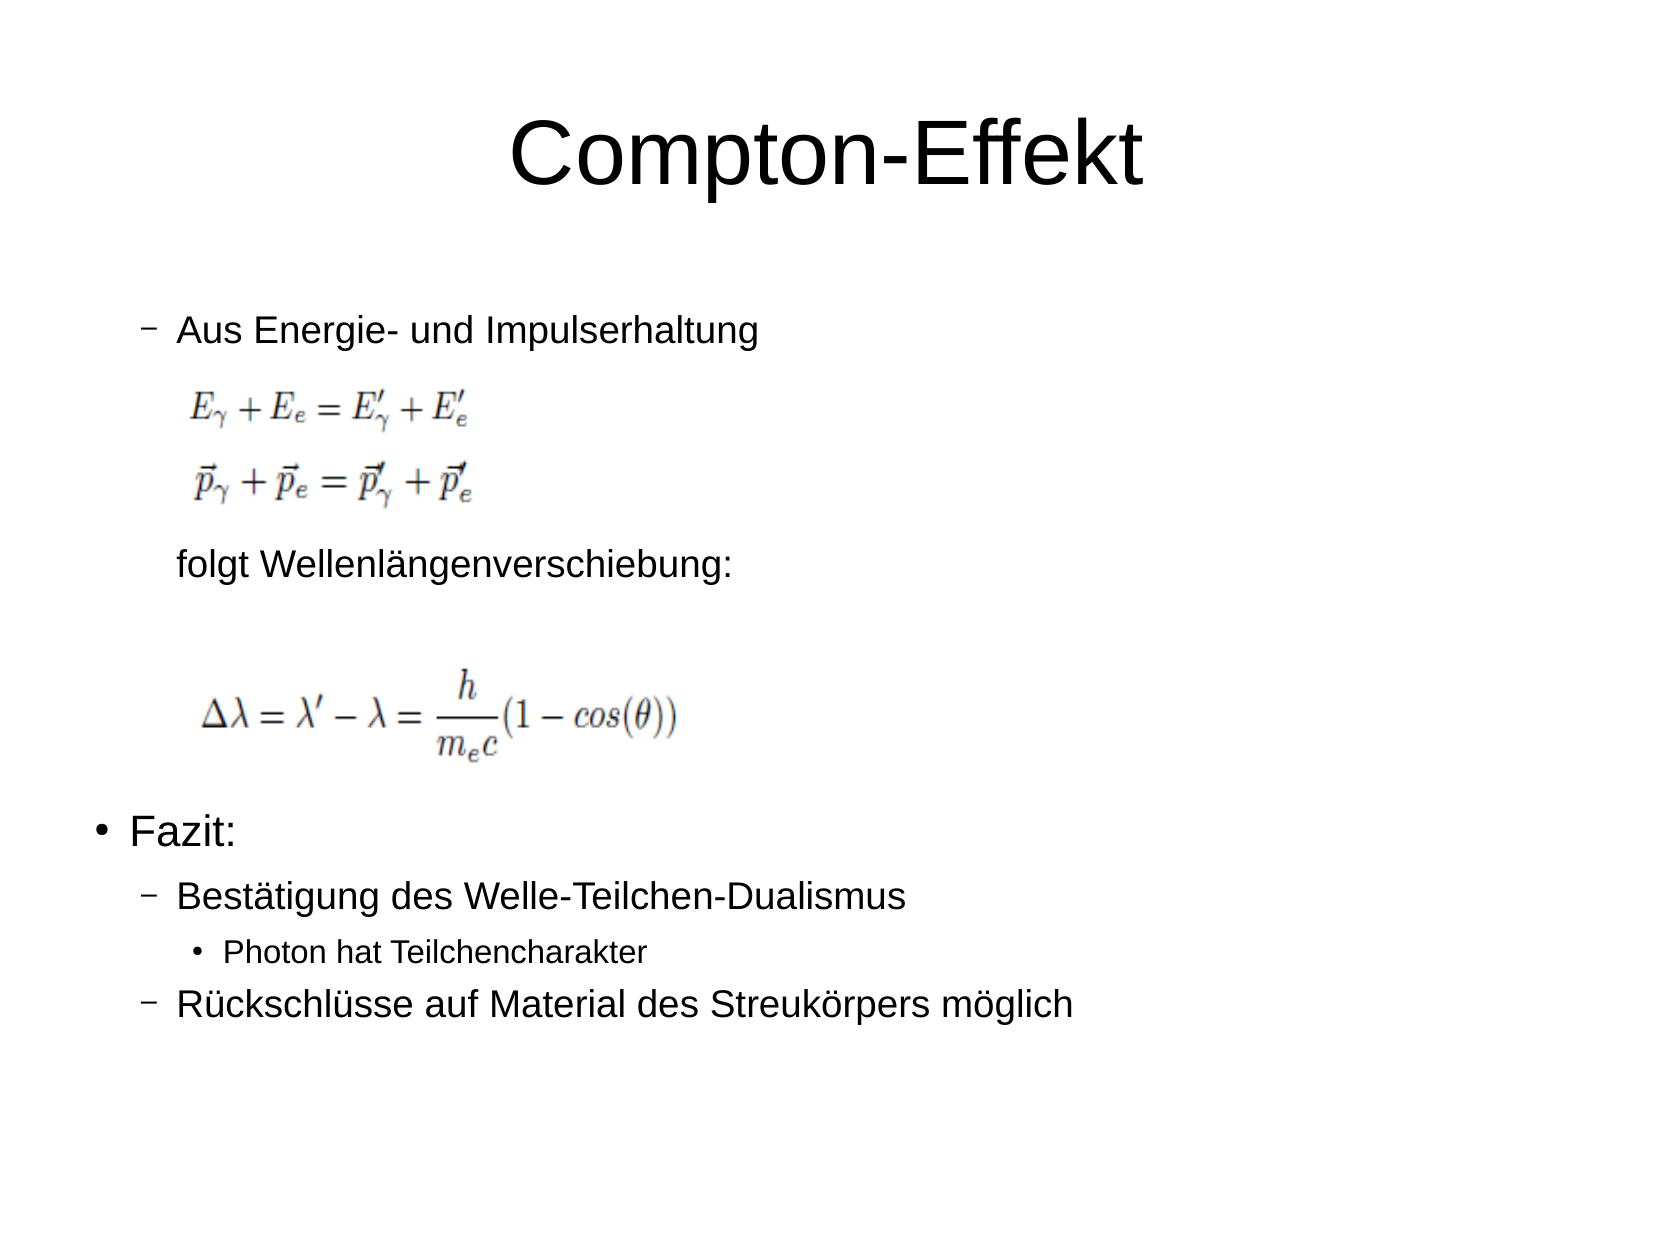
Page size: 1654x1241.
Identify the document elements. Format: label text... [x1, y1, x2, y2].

title Compton-Effekt [82, 49, 1571, 257]
picture [177, 448, 508, 532]
list Aus Energie- und Impulserhaltung folgt Wellenlängenverschiebung: Fazit: Bestätigung des Welle-Teilchen-Dualismus Photon hat Teilchencharakter Rückschlüsse auf Material des Streukörpers möglich [82, 308, 1170, 1028]
picture [165, 377, 508, 446]
picture [173, 650, 768, 780]
